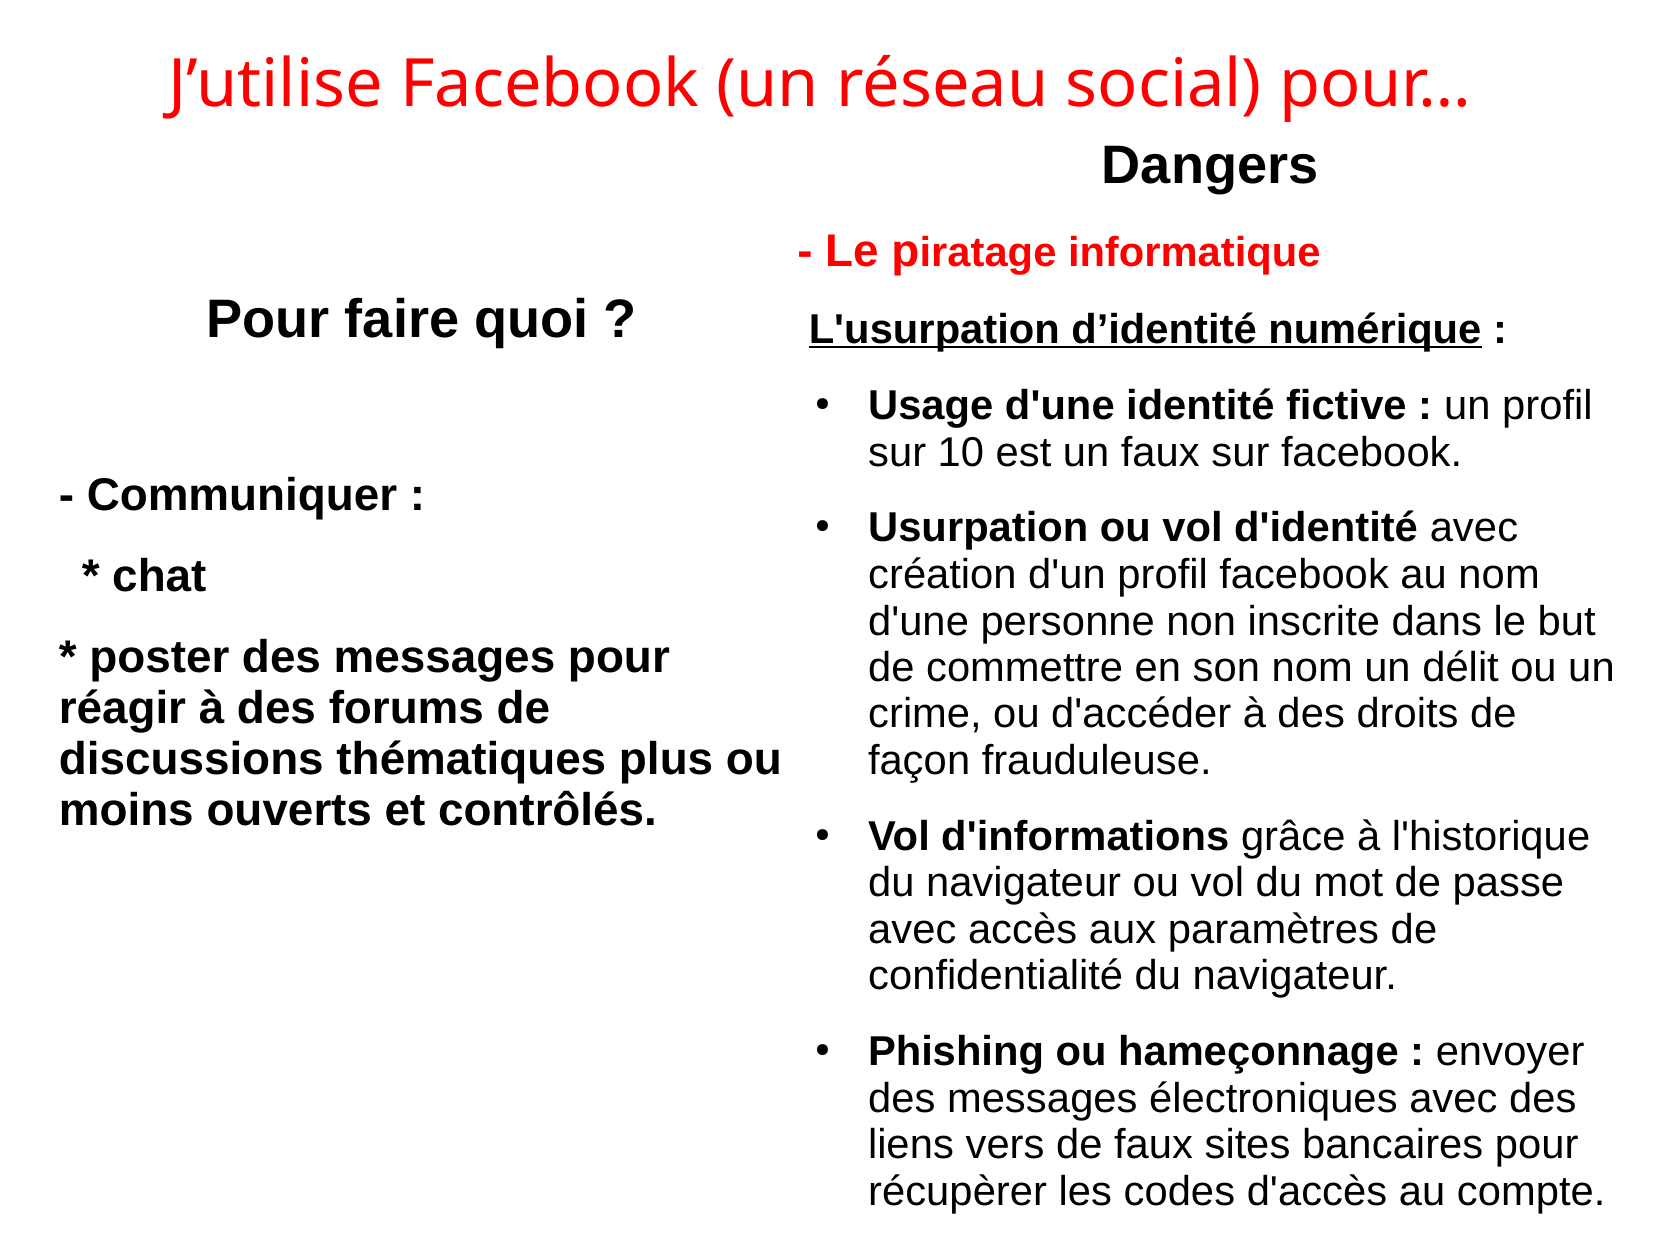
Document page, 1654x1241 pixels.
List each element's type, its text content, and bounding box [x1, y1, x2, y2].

list Dangers - Le piratage informatique L'usurpation d’identité numérique : Usage d'une identité fictive : un profil sur 10 est un faux sur facebook. Usurpation ou vol d'identité avec création d'un profil facebook au nom d'une personne non inscrite dans le but de commettre en son nom un délit ou un crime, ou d'accéder à des droits de façon frauduleuse. Vol d'informations grâce à l'historique du navigateur ou vol du mot de passe avec accès aux paramètres de confidentialité du navigateur. Phishing ou hameçonnage : envoyer des messages électroniques avec des liens vers de faux sites bancaires pour récupèrer les codes d'accès au compte. [797, 134, 1625, 1241]
title J’utilise Facebook (un réseau social) pour… [76, 0, 1565, 178]
list Pour faire quoi ? - Communiquer : * chat * poster des messages pour réagir à des forums de discussions thématiques plus ou moins ouverts et contrôlés. [59, 288, 786, 1093]
